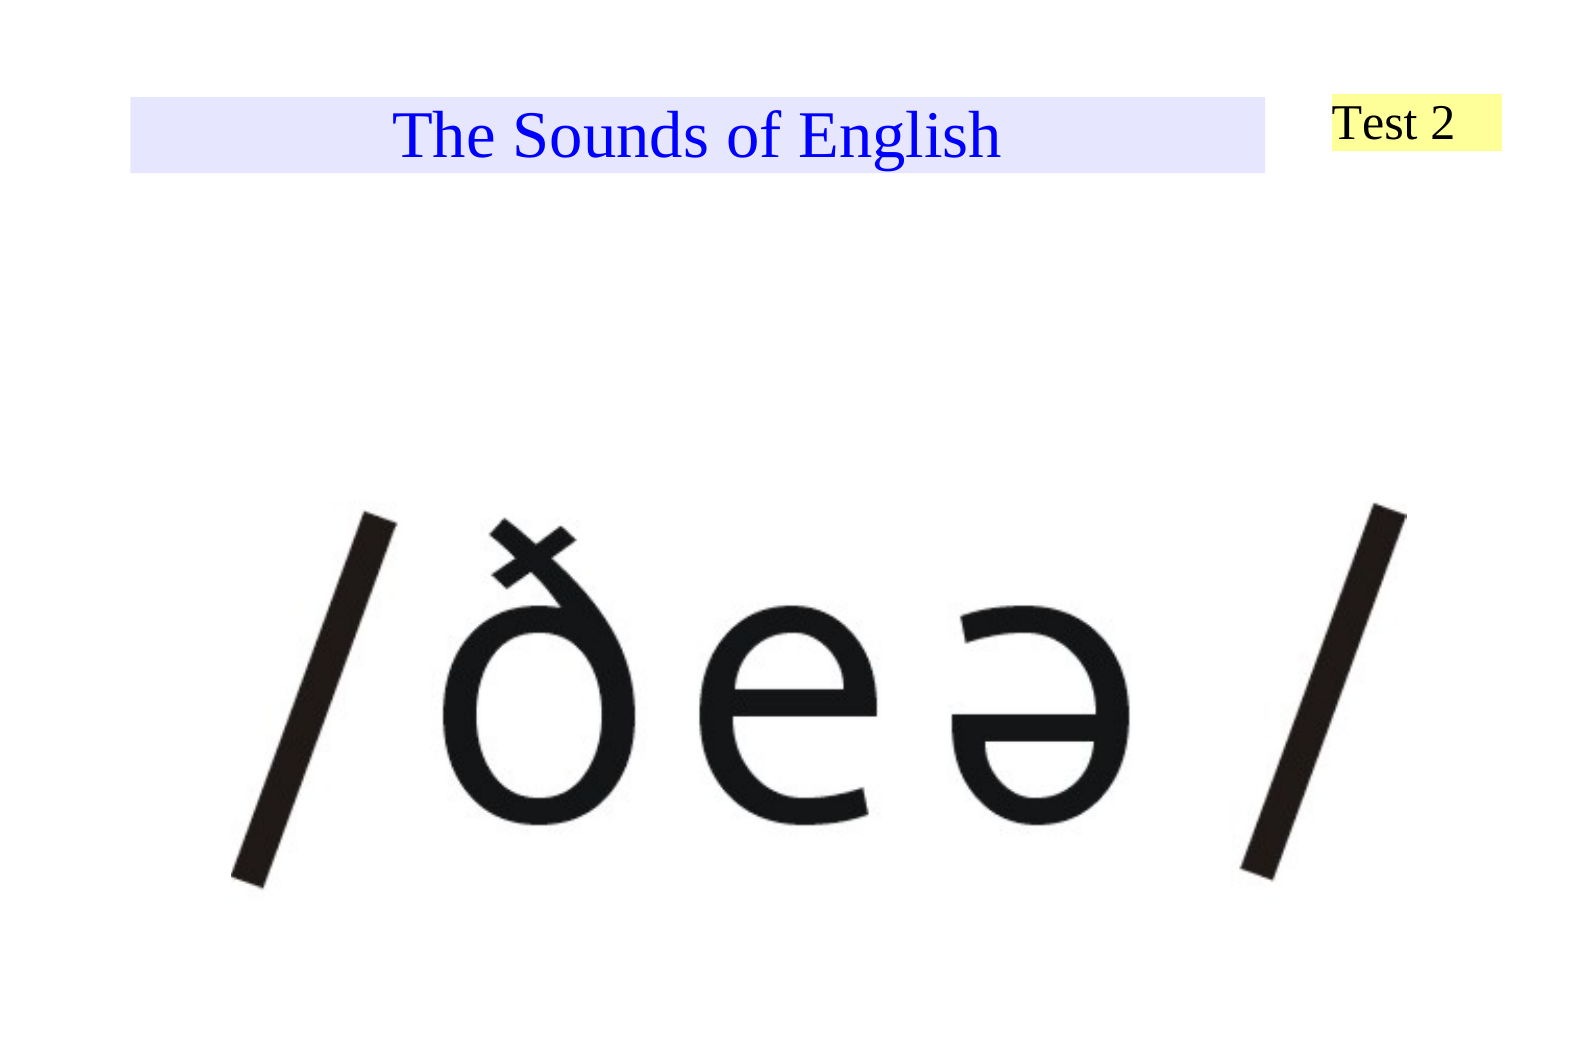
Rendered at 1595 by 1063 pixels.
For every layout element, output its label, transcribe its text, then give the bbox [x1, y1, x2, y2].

text_box The Sounds of English [130, 97, 1266, 174]
text_box Test 2 [1331, 94, 1502, 152]
picture [231, 435, 1407, 930]
